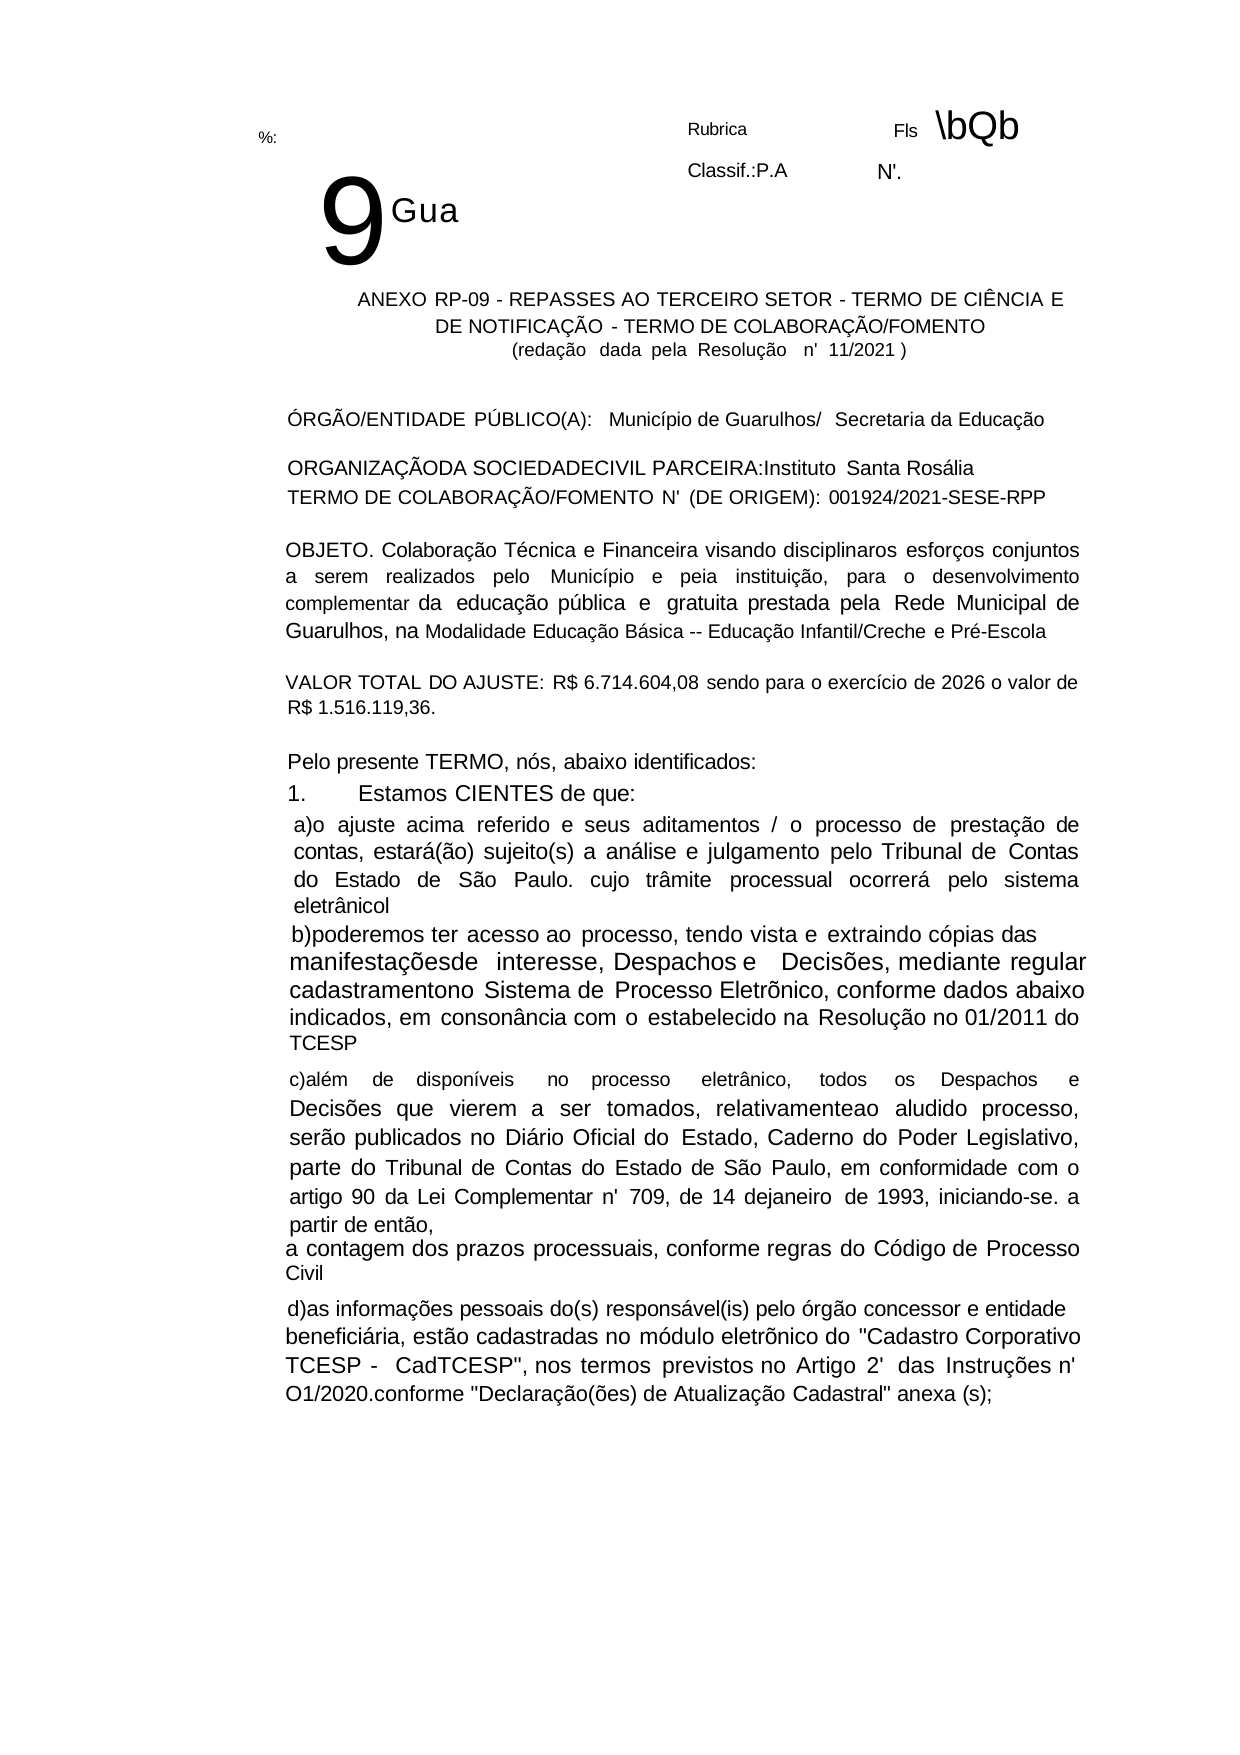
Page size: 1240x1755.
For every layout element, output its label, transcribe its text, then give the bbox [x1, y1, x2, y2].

text_box Classif.:P.A [685, 155, 791, 184]
title 9Gua [312, 33, 470, 188]
text_box Fls N'. [875, 116, 921, 186]
text_box %: [256, 125, 280, 150]
text_box ANEXO RP-09 - REPASSES AO TERCEIRO SETOR - TERMO DE CIÊNCIA E DE NOTIFICAÇÃO - TERMO DE COLABORAÇÃO/FOMENTO (redação dada pela Resolução n' 11/2021 ) ÓRGÃO/ENTIDADE PÚBLICO(A): Município de Guarulhos/ Secretaria da Educação ORGANIZAÇÃODA SOCIEDADECIVIL PARCEIRA:Instituto Santa Rosália TERMO DE COLABORAÇÃO/FOMENTO N' (DE ORIGEM): 001924/2021-SESE-RPP OBJETO. Colaboração Técnica e Financeira visando disciplinaros esforços conjuntos a serem realizados pelo Município e peia instituição, para o desenvolvimento complementar da educação pública e gratuita prestada pela Rede Municipal de Guarulhos, na Modalidade Educação Básica -- Educação Infantil/Creche e Pré-Escola VALOR TOTAL DO AJUSTE: R$ 6.714.604,08 sendo para o exercício de 2026 o valor de R$ 1.516.119,36. Pelo presente TERMO, nós, abaixo identificados: 1. Estamos CIENTES de que: o ajuste acima referido e seus aditamentos / o processo de prestação de contas, estará(ão) sujeito(s) a análise e julgamento pelo Tribunal de Contas do Estado de São Paulo. cujo trâmite processual ocorrerá pelo sistema eletrânicol poderemos ter acesso ao processo, tendo vista e extraindo cópias das manifestaçõesde interesse, Despachos e Decisões, mediante regular cadastramentono Sistema de Processo Eletrõnico, conforme dados abaixo indicados, em consonância com o estabelecido na Resolução no 01/2011 do TCESP além de disponíveis no processo eletrânico, todos os Despachos e Decisões que vierem a ser tomados, relativamenteao aludido processo, serão publicados no Diário Oficial do Estado, Caderno do Poder Legislativo, parte do Tribunal de Contas do Estado de São Paulo, em conformidade com o artigo 90 da Lei Complementar n' 709, de 14 dejaneiro de 1993, iniciando-se. a partir de então, a contagem dos prazos processuais, conforme regras do Código de Processo Civil as informações pessoais do(s) responsável(is) pelo órgão concessor e entidade beneficiária, estão cadastradas no módulo eletrõnico do "Cadastro Corporativo TCESP - CadTCESP", nos termos previstos no Artigo 2' das Instruções n' O1/2020.conforme "Declaração(ões) de Atualização Cadastral" anexa (s); [281, 281, 1089, 1342]
text_box Rubrica [685, 115, 751, 142]
text_box \bQb [933, 97, 1024, 150]
